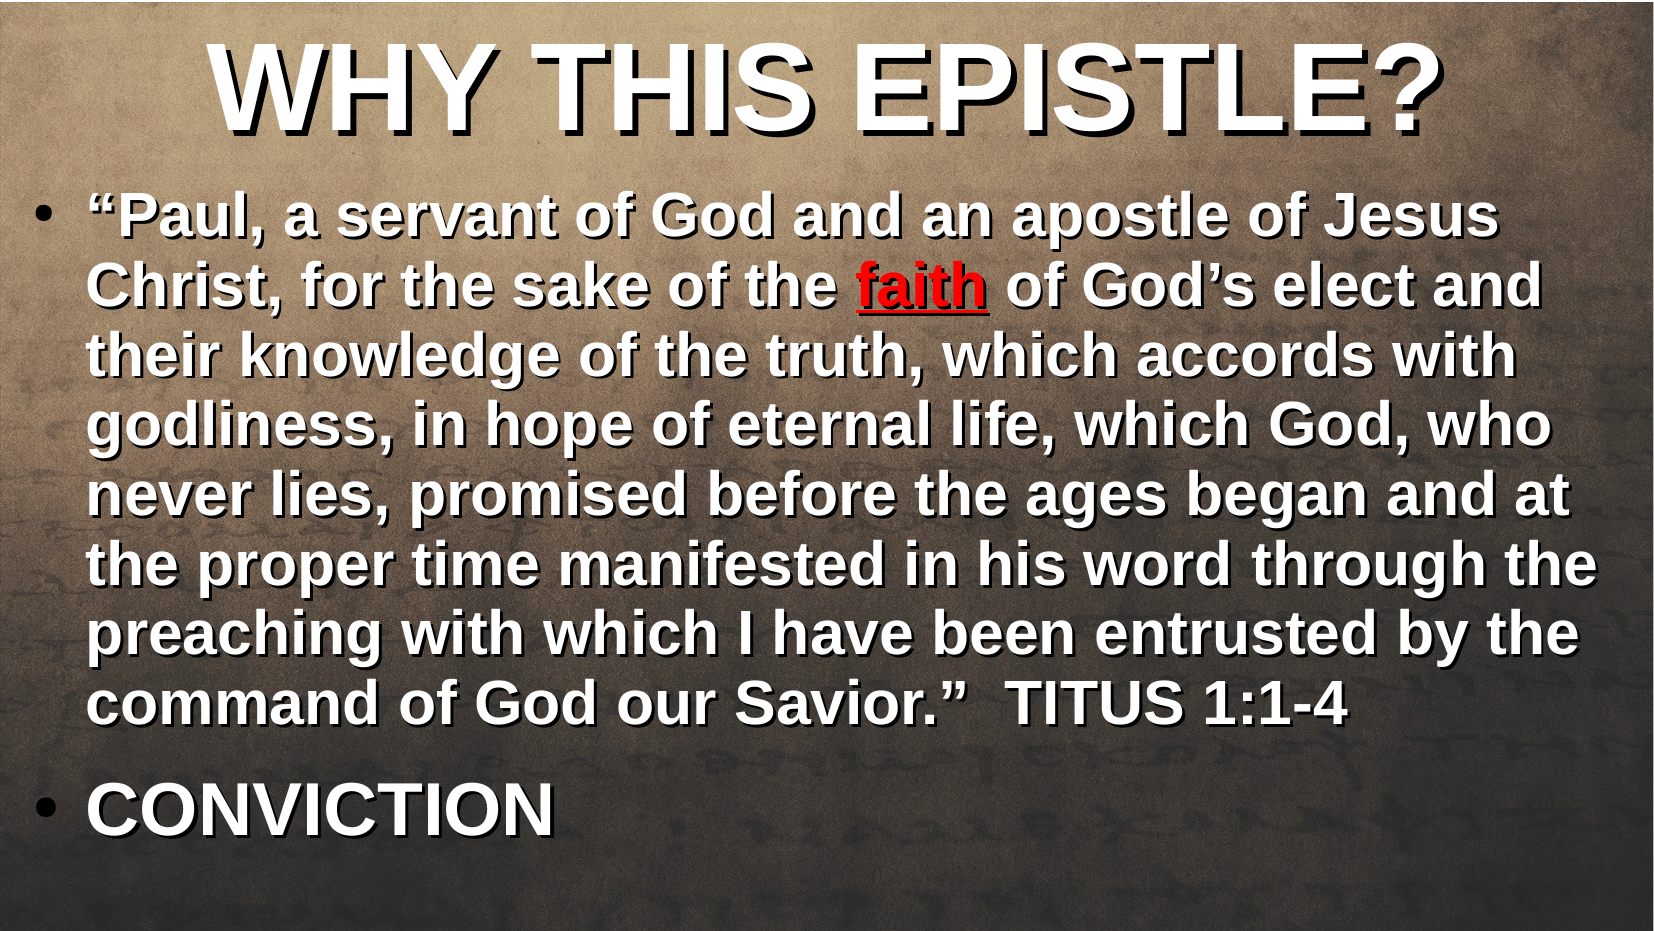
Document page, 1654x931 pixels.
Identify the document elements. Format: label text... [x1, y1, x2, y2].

title WHY THIS EPISTLE? [82, 9, 1571, 166]
picture [0, 2, 1654, 931]
list “Paul, a servant of God and an apostle of Jesus Christ, for the sake of the faith of God’s elect and their knowledge of the truth, which accords with godliness, in hope of eternal life, which God, who never lies, promised before the ages began and at the proper time manifested in his word through the preaching with which I have been entrusted by the command of God our Savior.” TITUS 1:1-4 CONVICTION [15, 180, 1651, 916]
